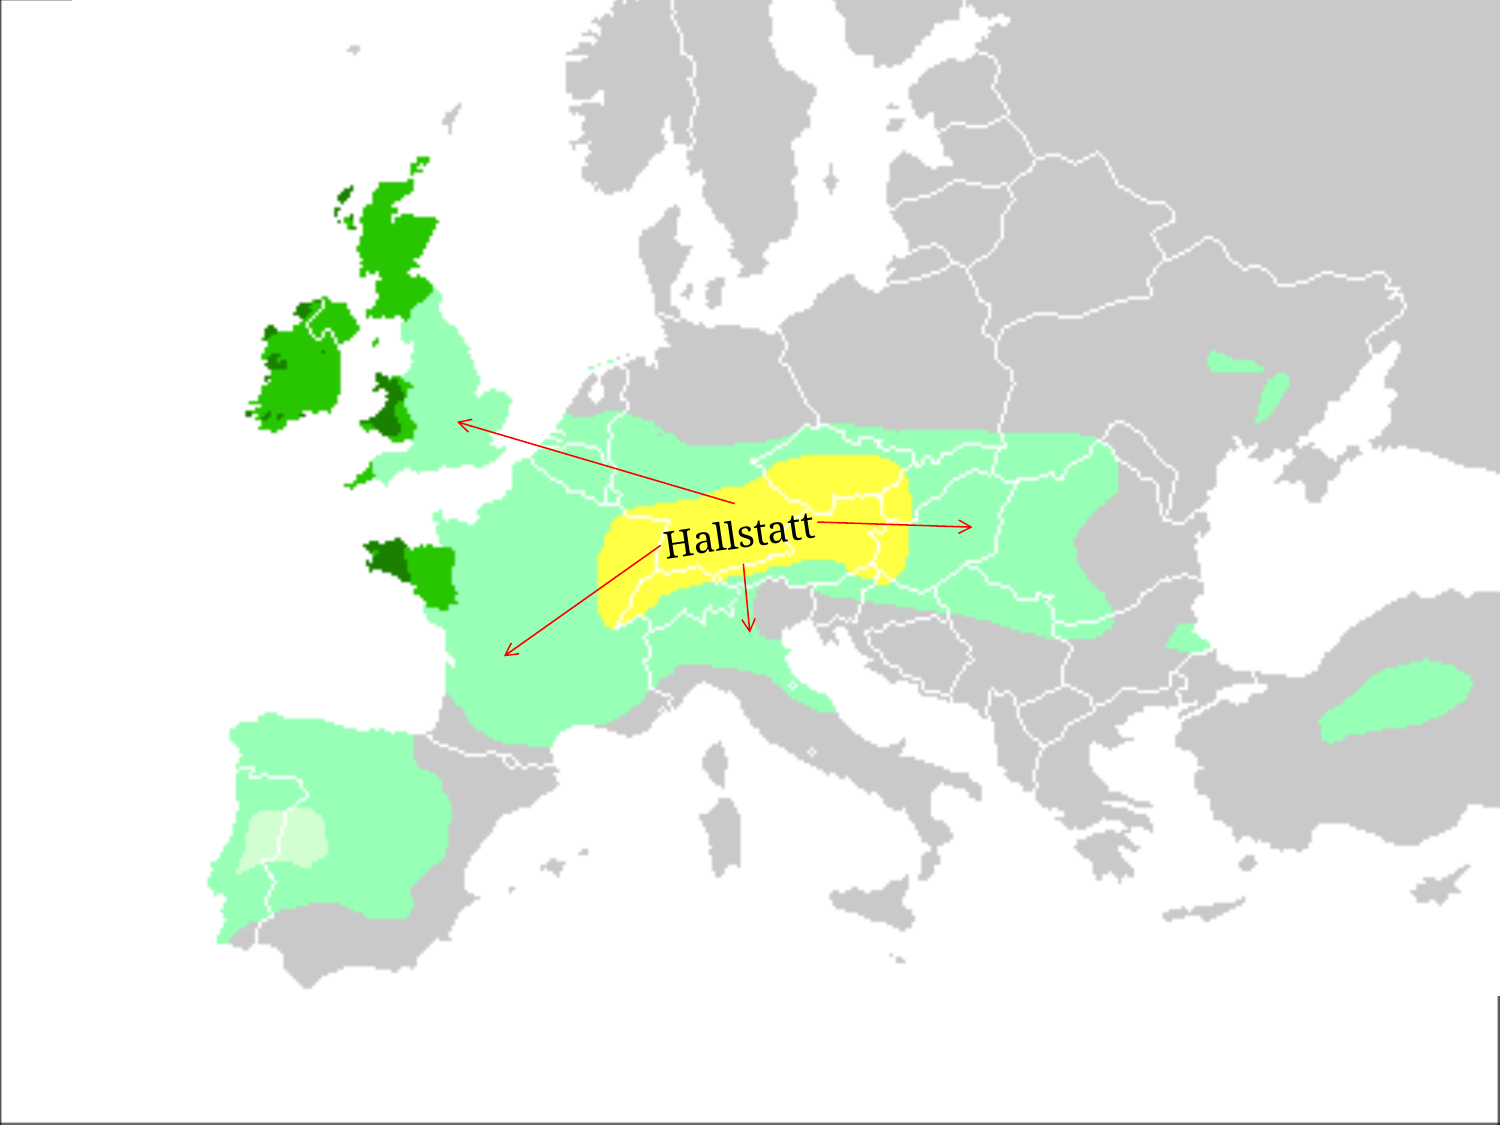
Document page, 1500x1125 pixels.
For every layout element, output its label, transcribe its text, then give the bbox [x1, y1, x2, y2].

picture [0, 0, 1500, 1125]
text_box Hallstatt [644, 490, 834, 577]
